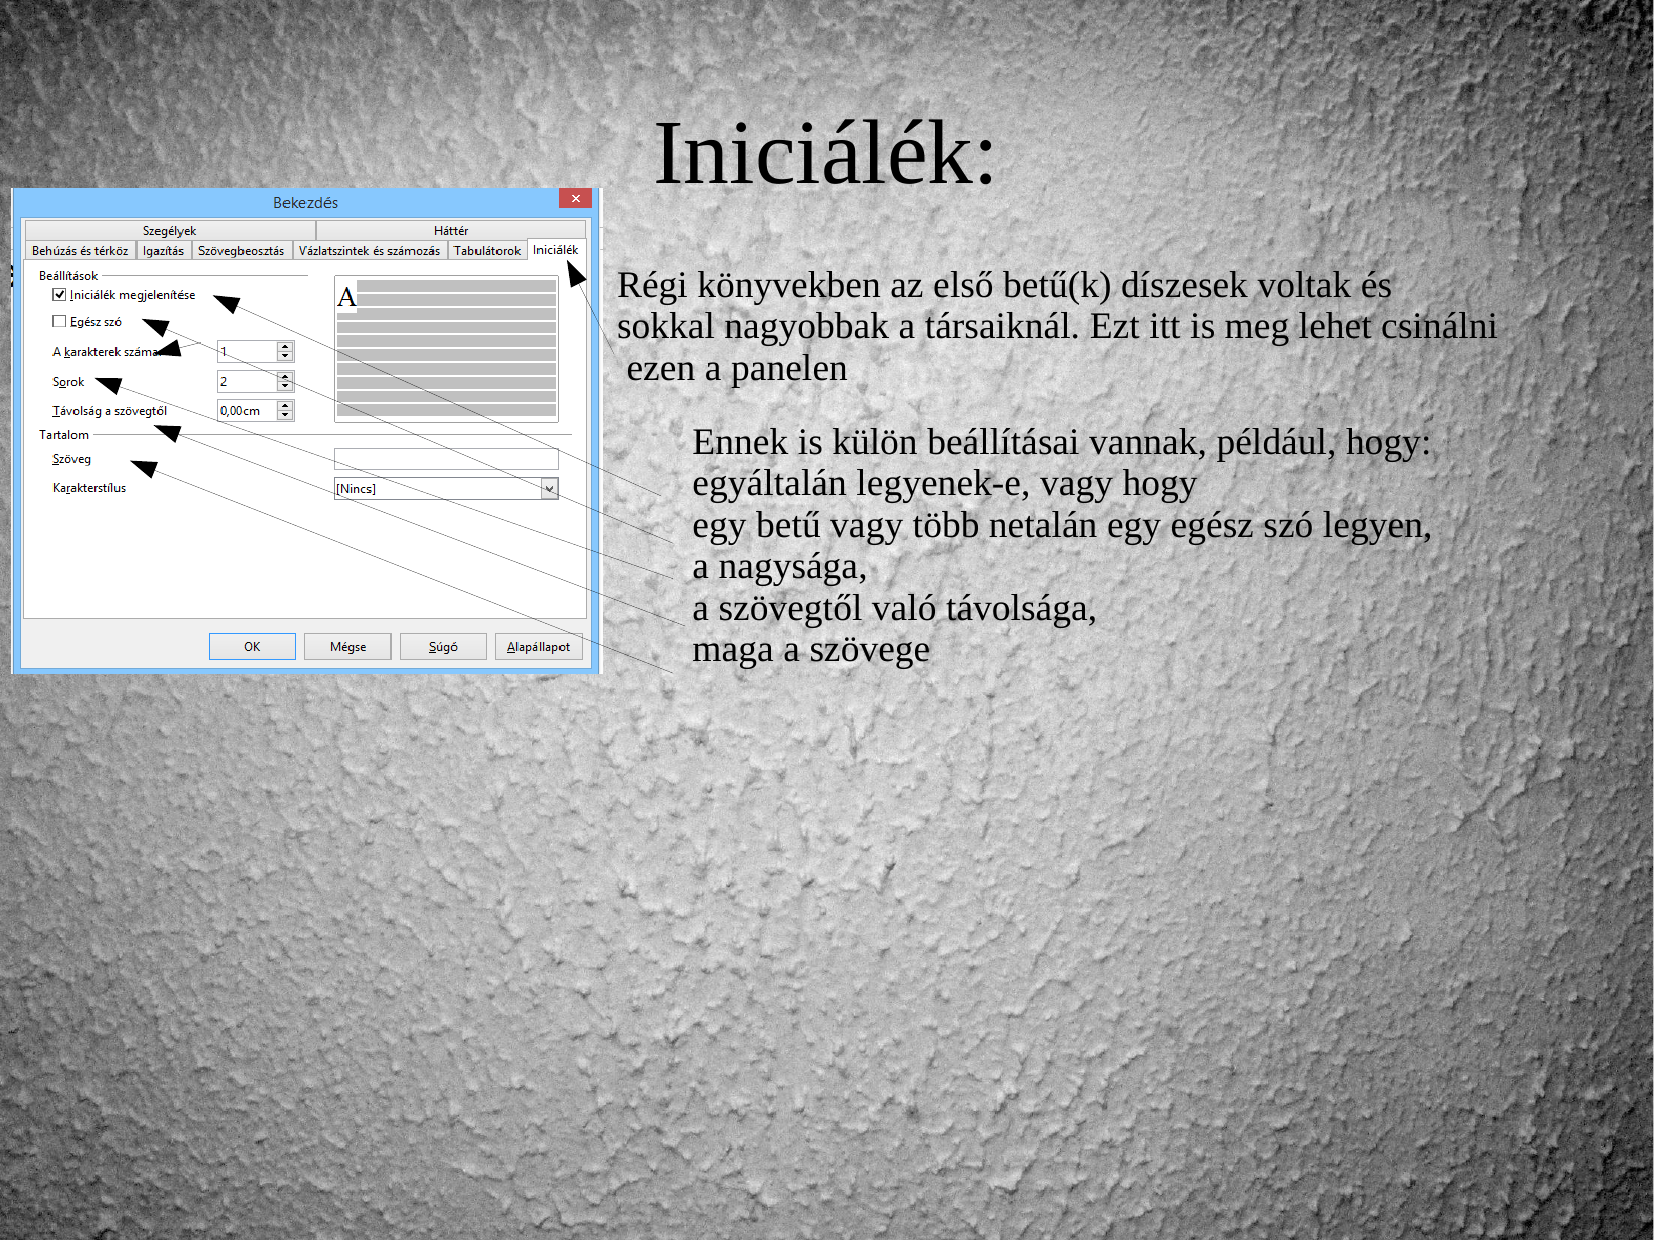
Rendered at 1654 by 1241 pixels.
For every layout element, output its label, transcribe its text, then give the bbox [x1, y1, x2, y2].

text_box Régi könyvekben az első betű(k) díszesek voltak és sokkal nagyobbak a társaiknál. Ezt itt is meg lehet csinálni ezen a panelen [602, 256, 1515, 399]
text_box Ennek is külön beállításai vannak, például, hogy: egyáltalán legyenek-e, vagy hogy egy betű vagy több netalán egy egész szó legyen, a nagysága, a szövegtől való távolsága, maga a szövege [677, 413, 1451, 684]
picture [0, 0, 1654, 1240]
title Iniciálék: [82, 49, 1571, 257]
